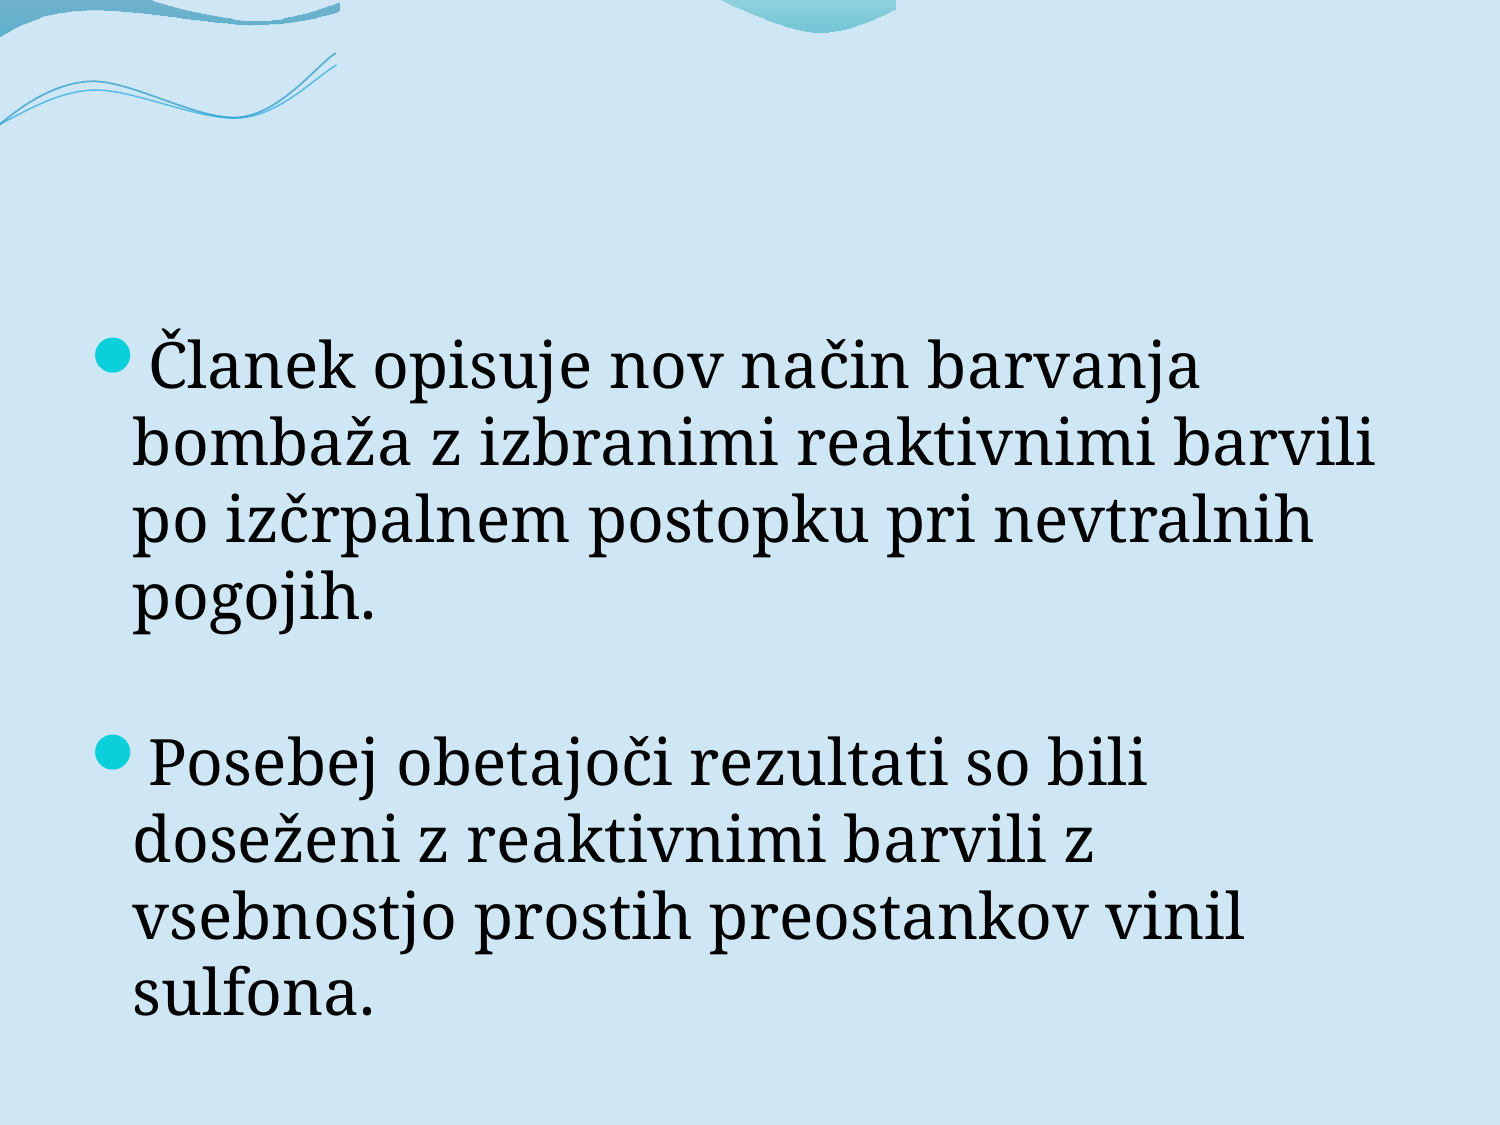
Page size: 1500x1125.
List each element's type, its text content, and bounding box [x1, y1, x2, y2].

list Članek opisuje nov način barvanja bombaža z izbranimi reaktivnimi barvili po izčrpalnem postopku pri nevtralnih pogojih. Posebej obetajoči rezultati so bili doseženi z reaktivnimi barvili z vsebnostjo prostih preostankov vinil sulfona. [75, 317, 1425, 1038]
